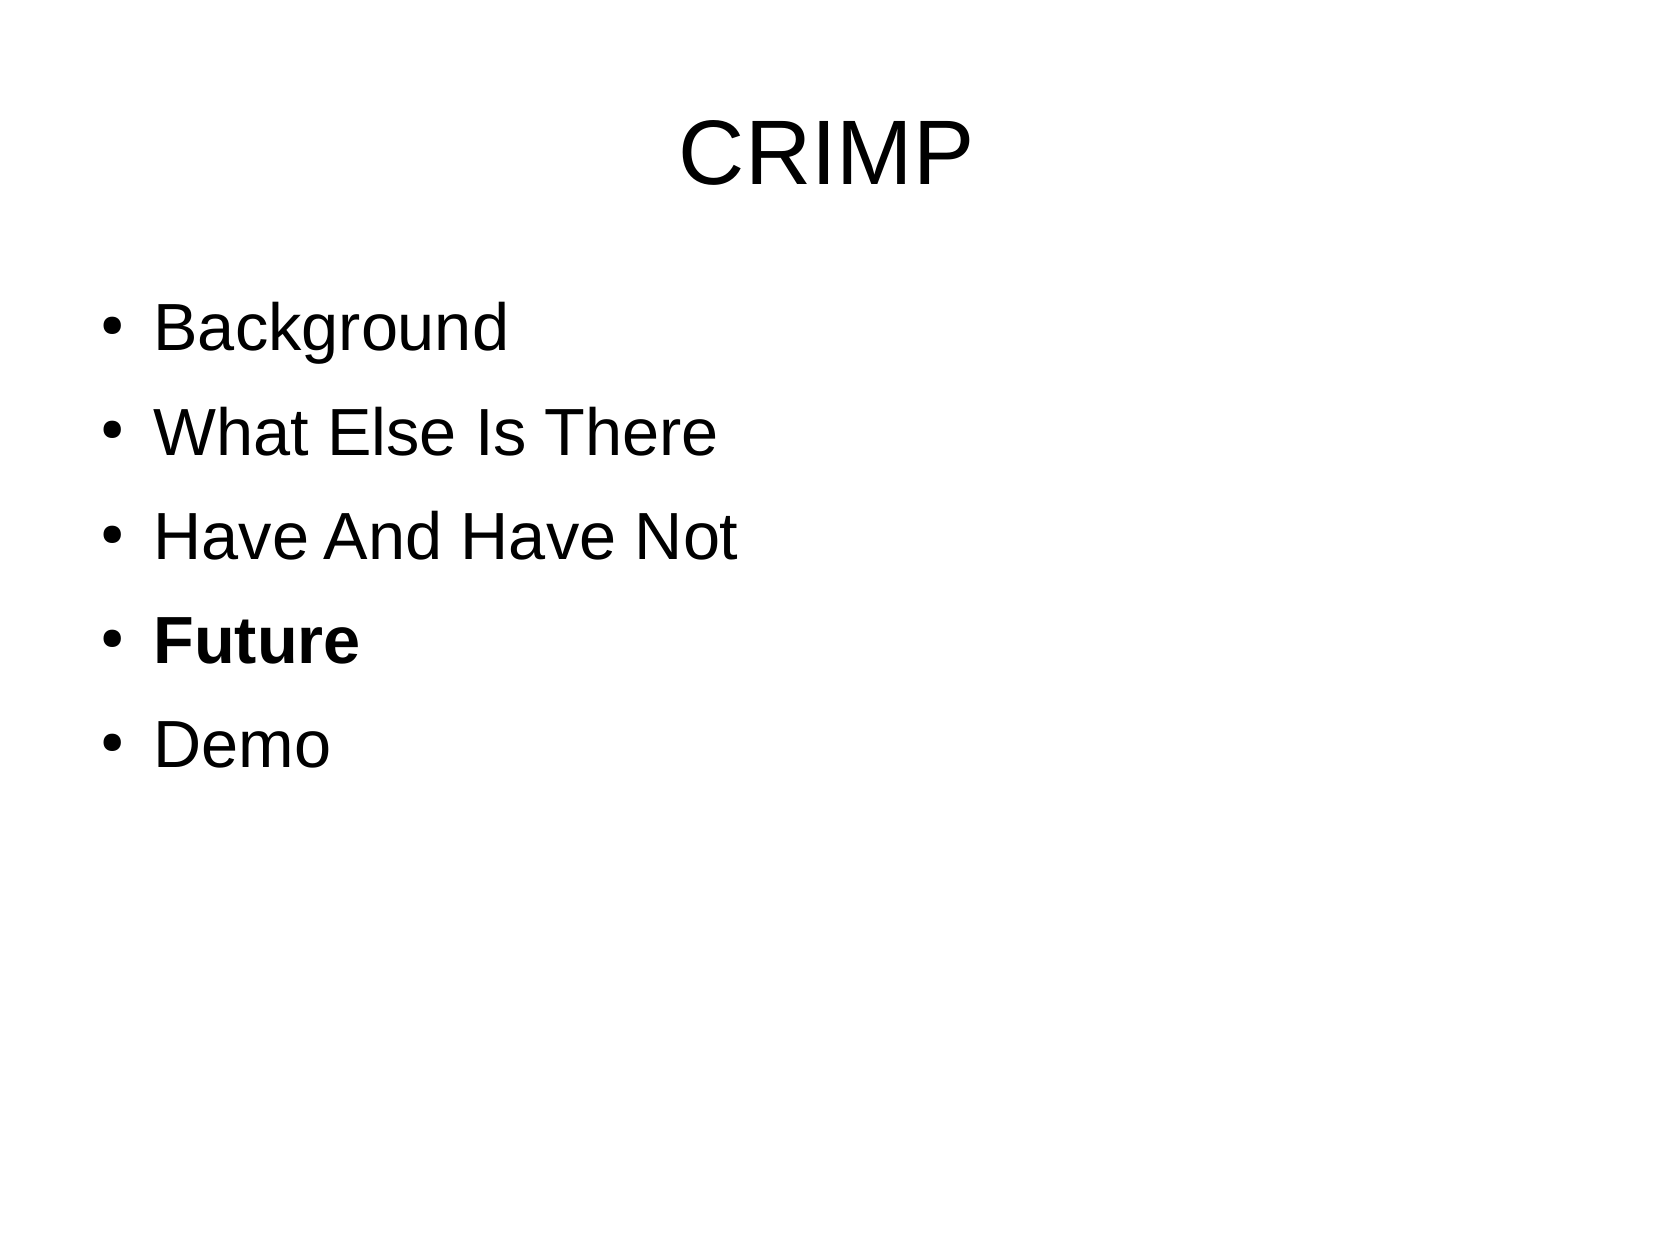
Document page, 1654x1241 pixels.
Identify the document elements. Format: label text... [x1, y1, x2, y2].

list Background What Else Is There Have And Have Not Future Demo [82, 290, 1571, 1094]
title CRIMP [82, 56, 1571, 250]
